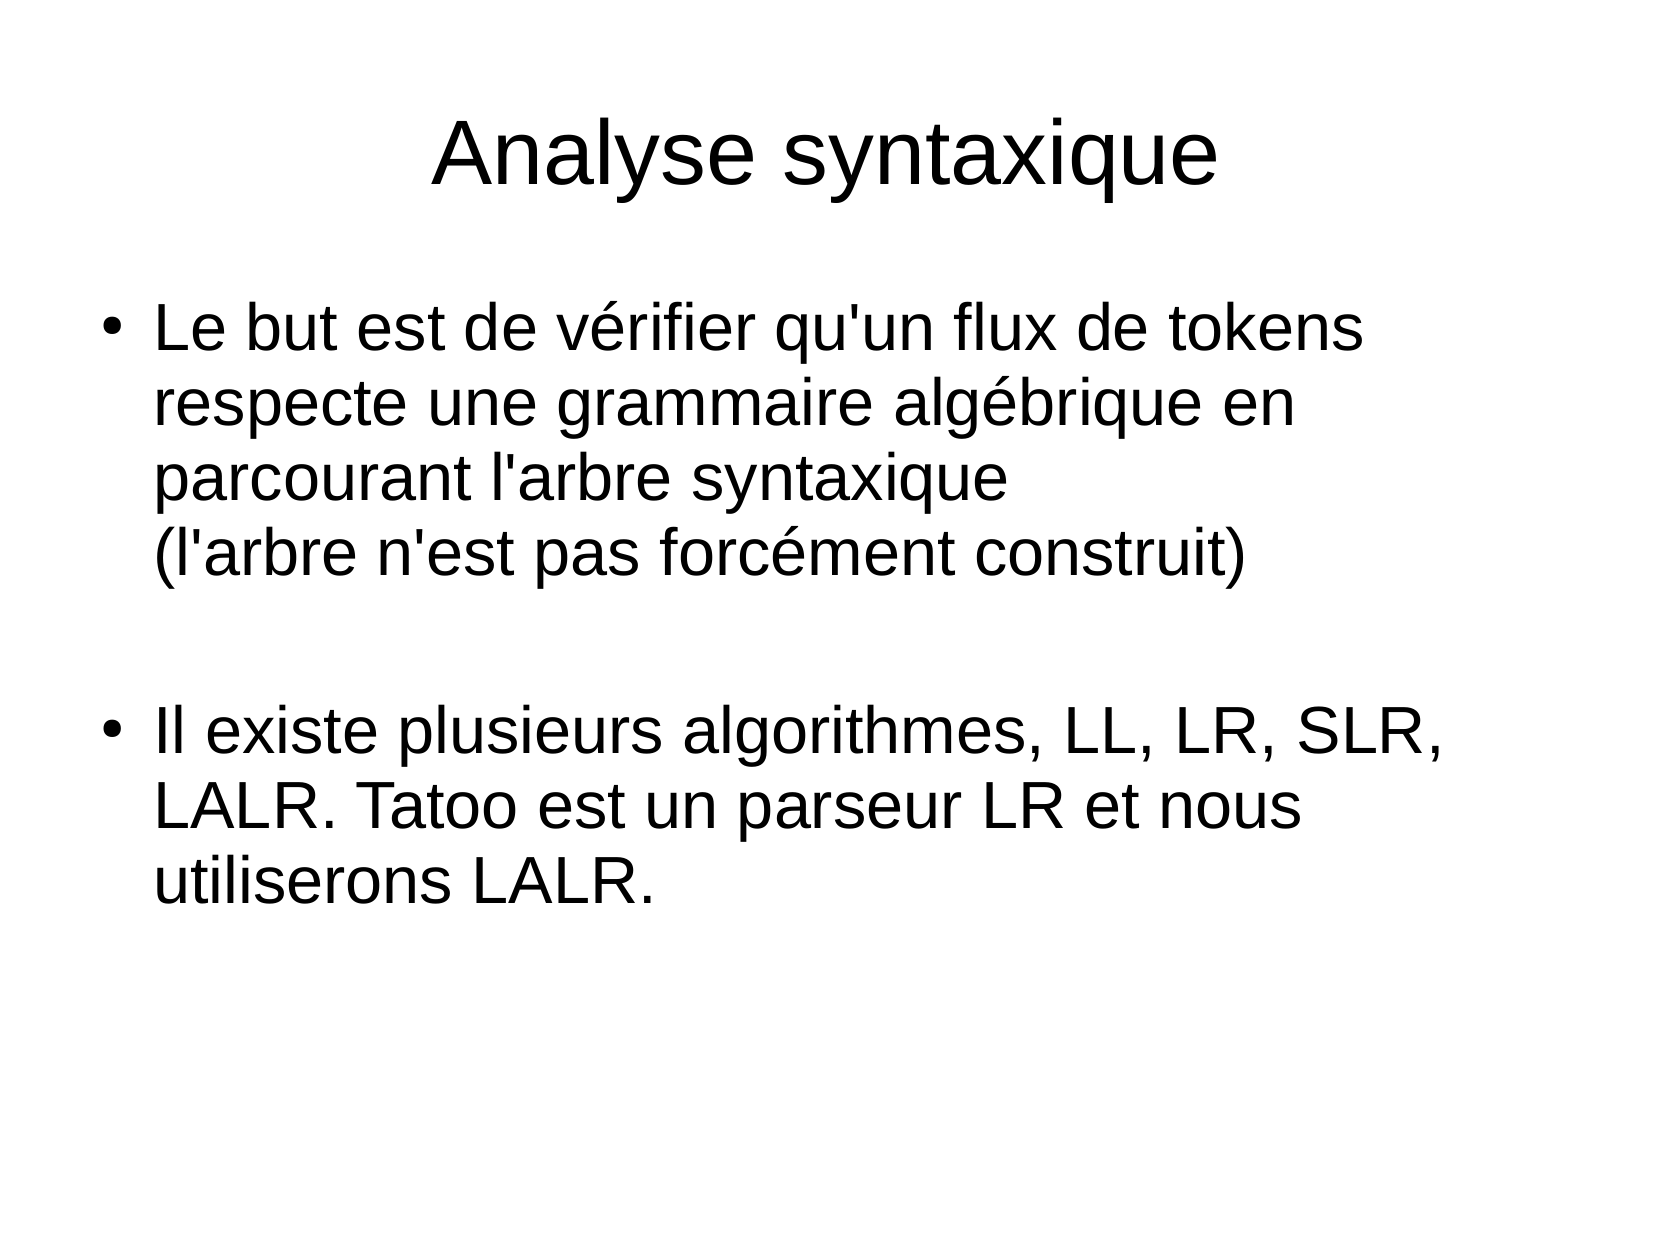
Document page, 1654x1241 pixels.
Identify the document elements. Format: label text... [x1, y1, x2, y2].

list Le but est de vérifier qu'un flux de tokens respecte une grammaire algébrique en parcourant l'arbre syntaxique (l'arbre n'est pas forcément construit) Il existe plusieurs algorithmes, LL, LR, SLR, LALR. Tatoo est un parseur LR et nous utiliserons LALR. [82, 290, 1571, 1094]
title Analyse syntaxique [82, 56, 1571, 250]
